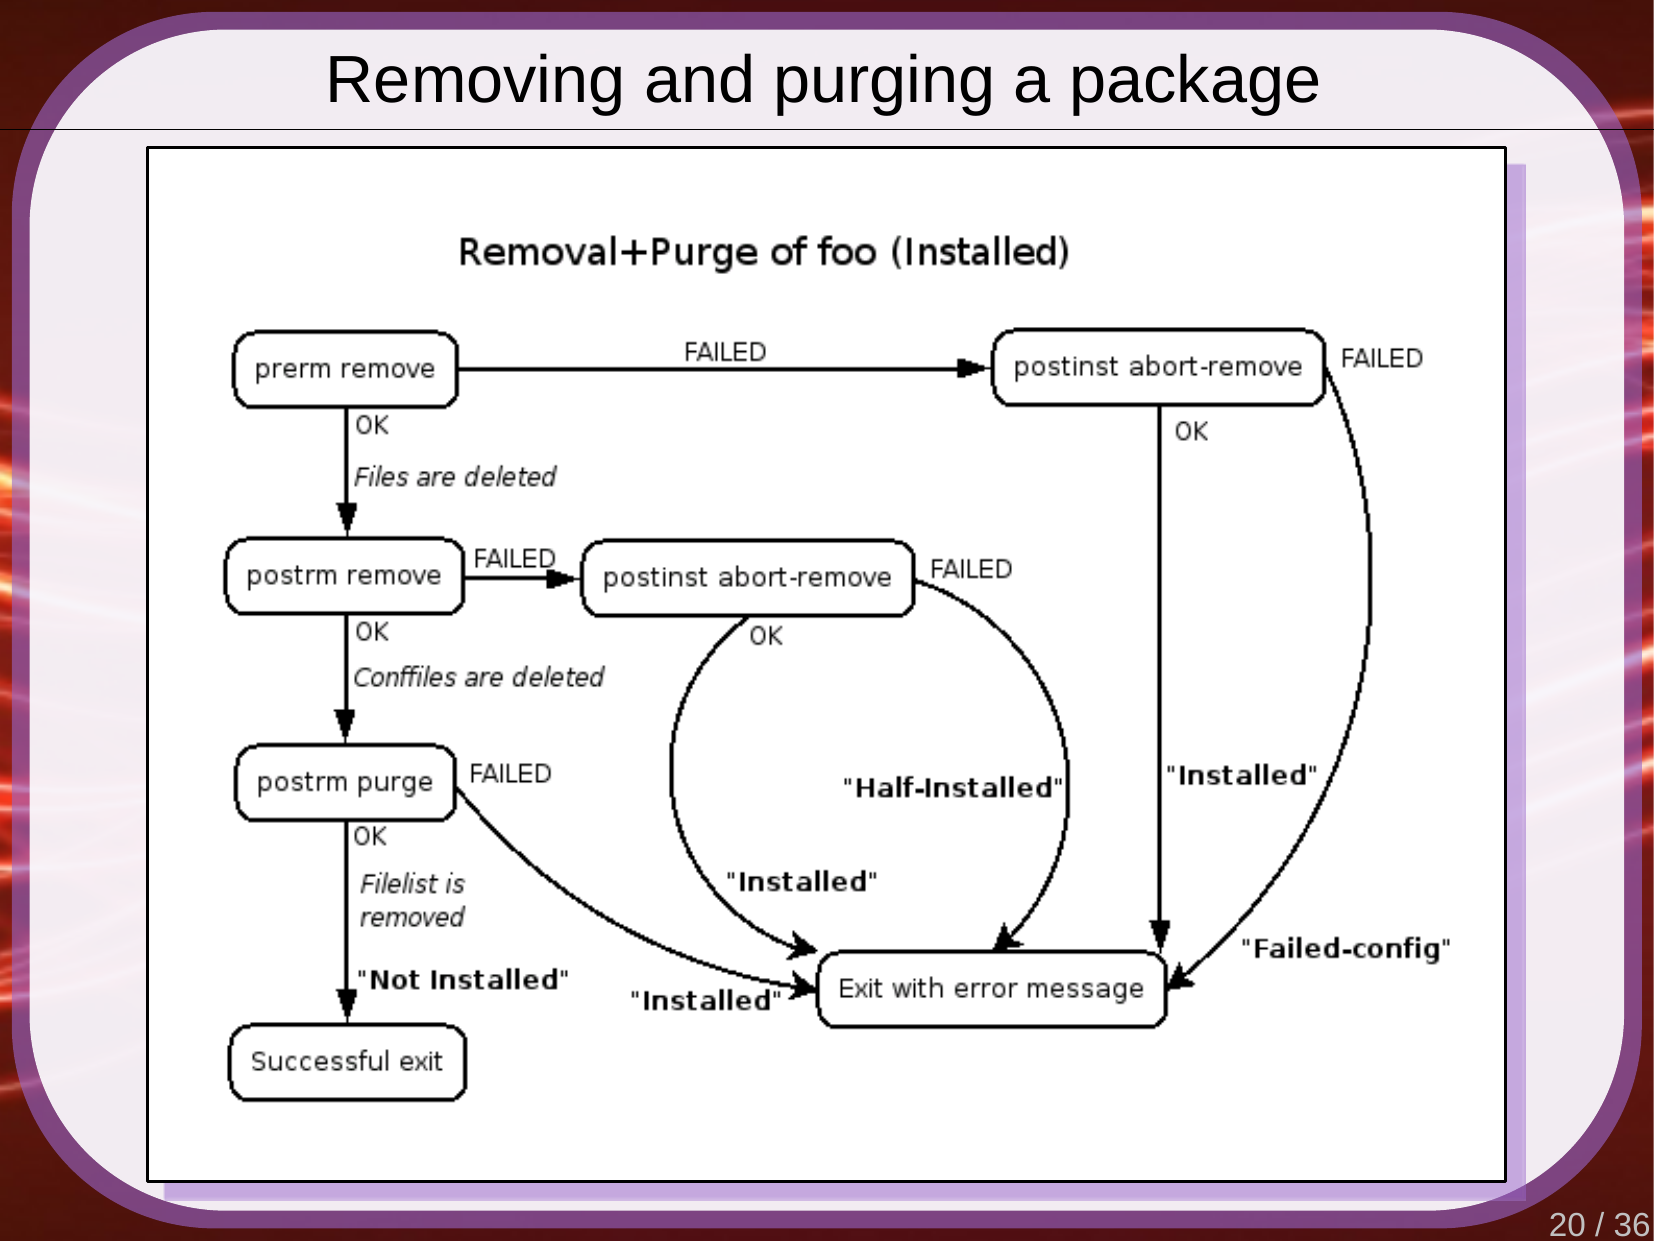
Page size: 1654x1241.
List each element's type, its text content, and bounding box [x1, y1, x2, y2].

title Removing and purging a package [82, 35, 1565, 125]
picture [0, 130, 1654, 1241]
picture [0, 0, 1654, 129]
picture [203, 230, 1454, 1117]
